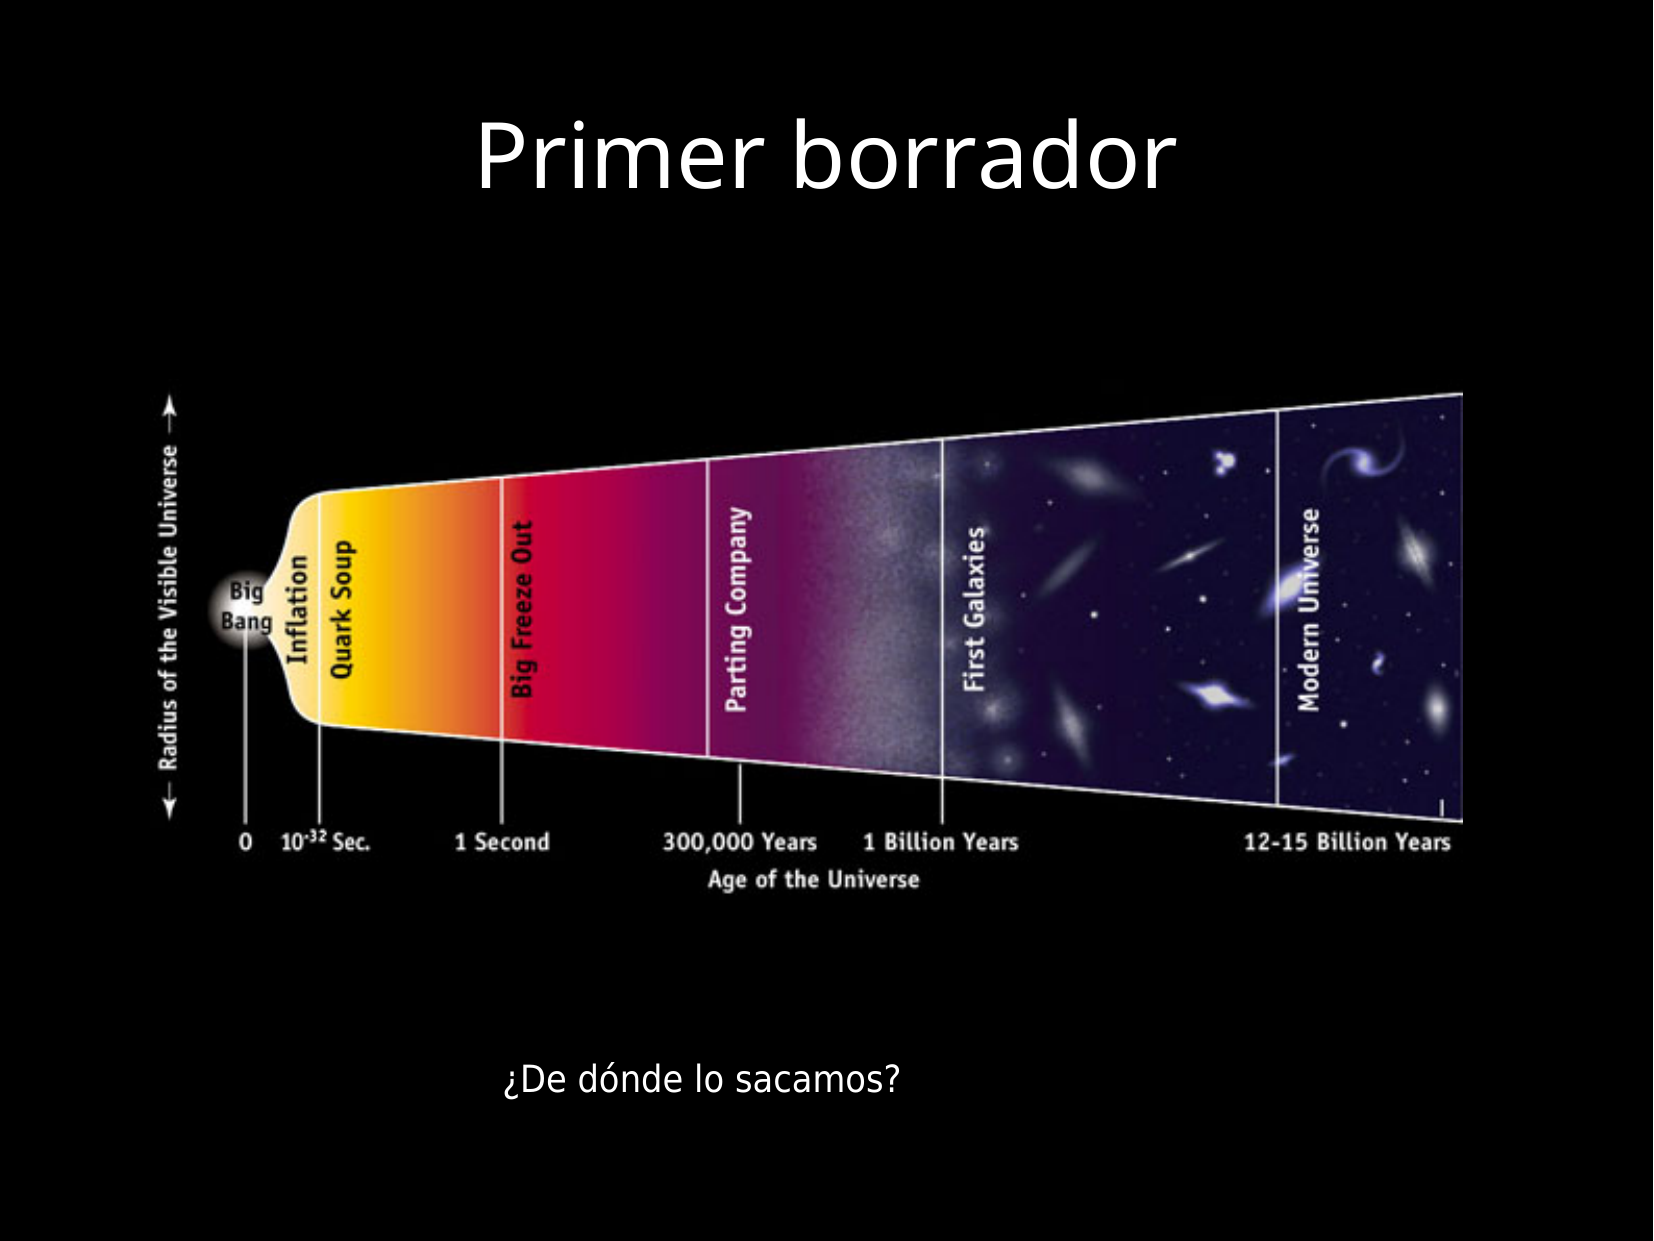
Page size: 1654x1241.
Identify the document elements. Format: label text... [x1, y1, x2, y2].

text_box ¿De dónde lo sacamos? [487, 1050, 1463, 1109]
title Primer borrador [82, 56, 1571, 250]
picture [150, 379, 1463, 901]
